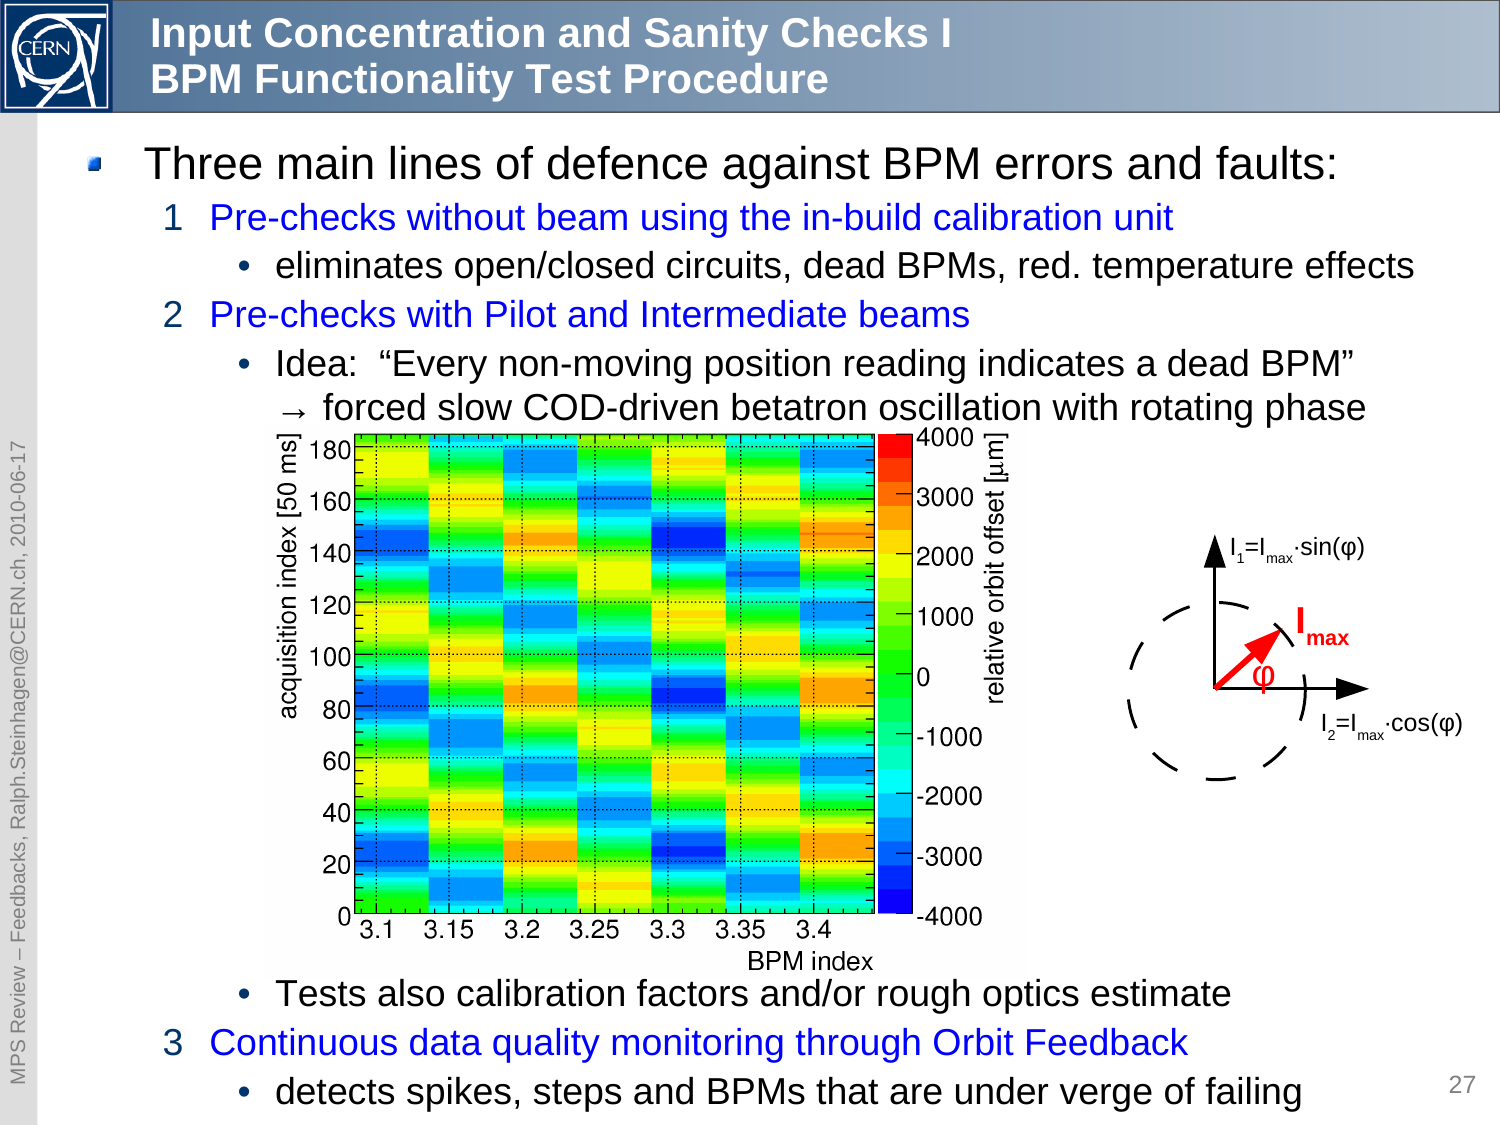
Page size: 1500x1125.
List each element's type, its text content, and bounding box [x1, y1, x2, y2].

text_box φ [1236, 645, 1291, 702]
text_box Imax [1280, 633, 1289, 645]
title Input Concentration and Sanity Checks I BPM Functionality Test Procedure [150, 0, 1446, 113]
picture [0, 0, 113, 113]
list Three main lines of defence against BPM errors and faults: Pre-checks without beam using the in-build calibration unit eliminates open/closed circuits, dead BPMs, red. temperature effects Pre-checks with Pilot and Intermediate beams Idea: “Every non-moving position reading indicates a dead BPM” → forced slow COD-driven betatron oscillation with rotating phase Tests also calibration factors and/or rough optics estimate Continuous data quality monitoring through Orbit Feedback detects spikes, steps and BPMs that are under verge of failing [87, 137, 1438, 1113]
text_box I1=Imax∙sin(φ) [1214, 525, 1382, 574]
text_box Imax [1280, 591, 1365, 658]
text_box I2=Imax∙cos(φ) [1305, 701, 1483, 751]
